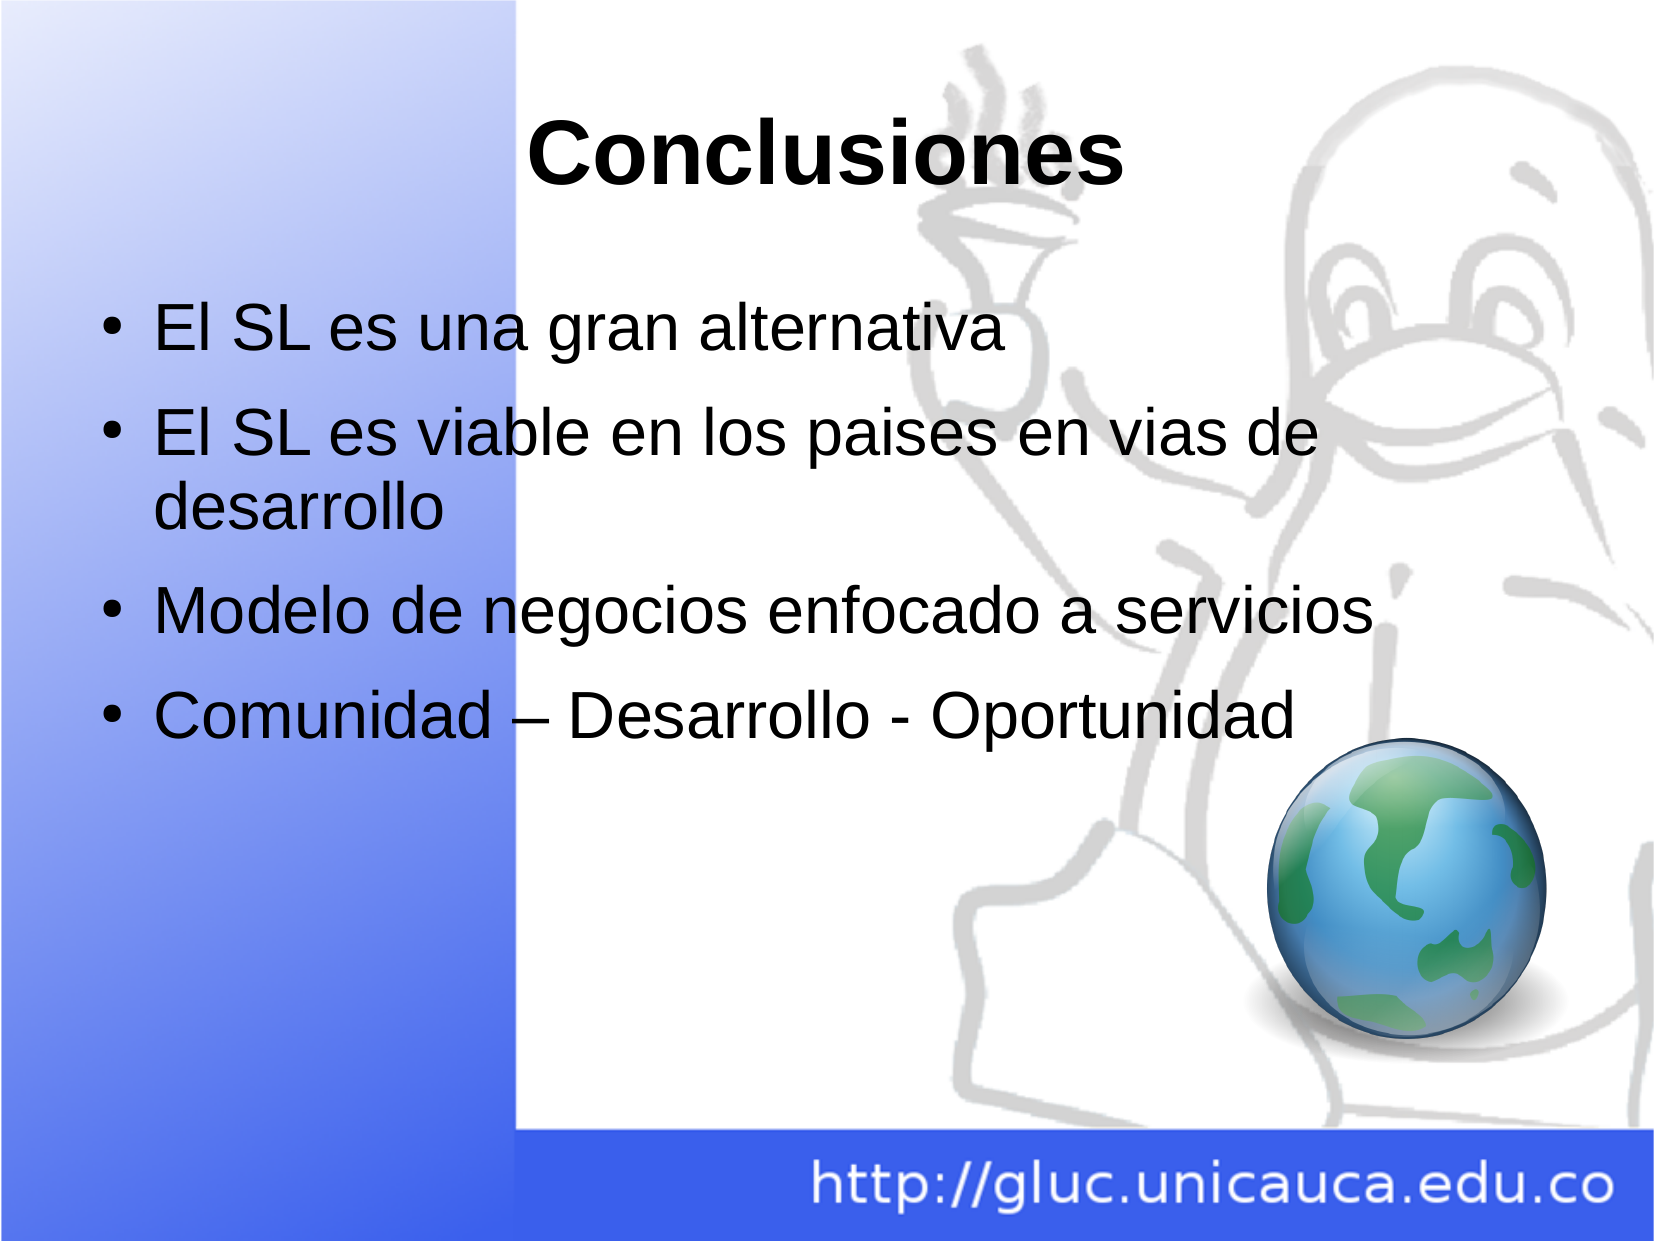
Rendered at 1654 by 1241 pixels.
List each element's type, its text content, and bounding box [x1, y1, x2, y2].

picture [0, 0, 1654, 1241]
list El SL es una gran alternativa El SL es viable en los paises en vias de desarrollo Modelo de negocios enfocado a servicios Comunidad – Desarrollo - Oportunidad [82, 290, 1571, 1109]
title Conclusiones [82, 49, 1571, 257]
